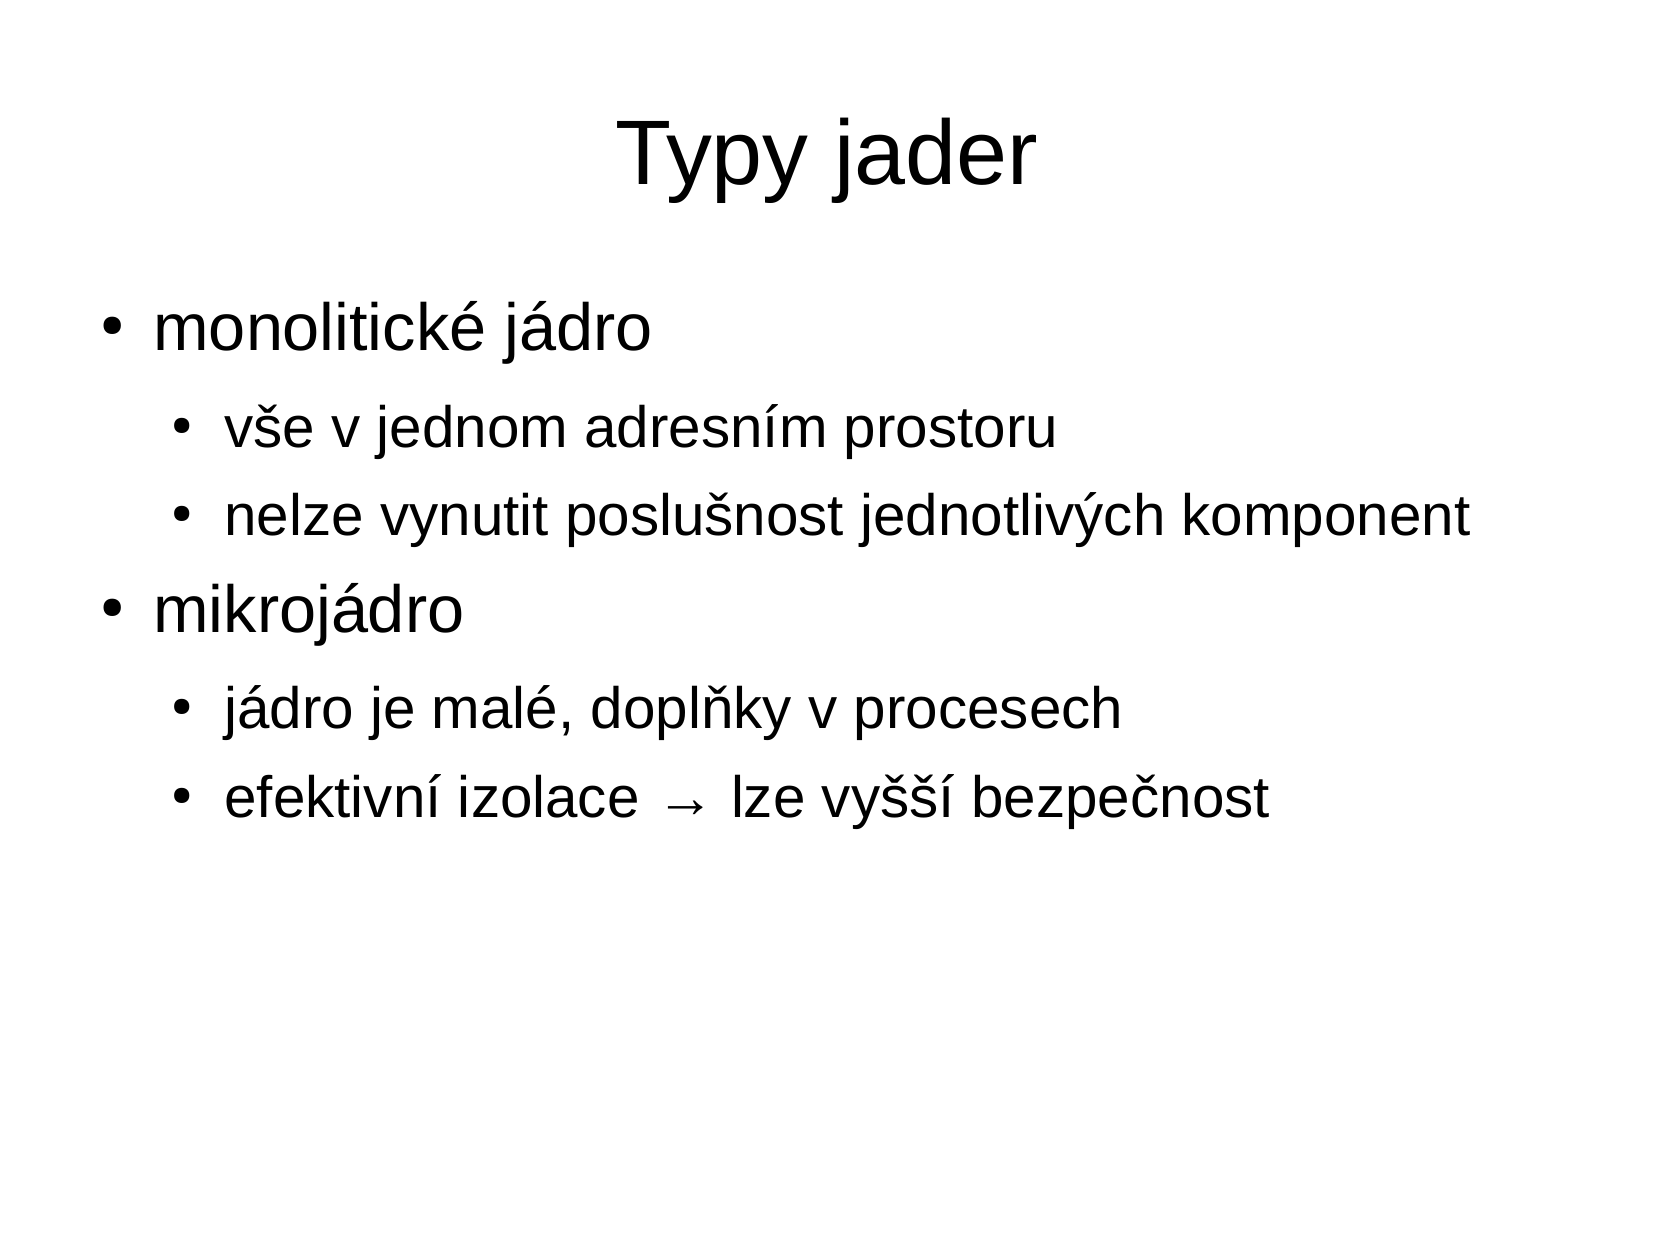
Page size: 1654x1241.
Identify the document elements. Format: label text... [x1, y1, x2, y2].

title Typy jader [82, 49, 1571, 257]
list monolitické jádro vše v jednom adresním prostoru nelze vynutit poslušnost jednotlivých komponent mikrojádro jádro je malé, doplňky v procesech efektivní izolace → lze vyšší bezpečnost [82, 290, 1571, 1109]
